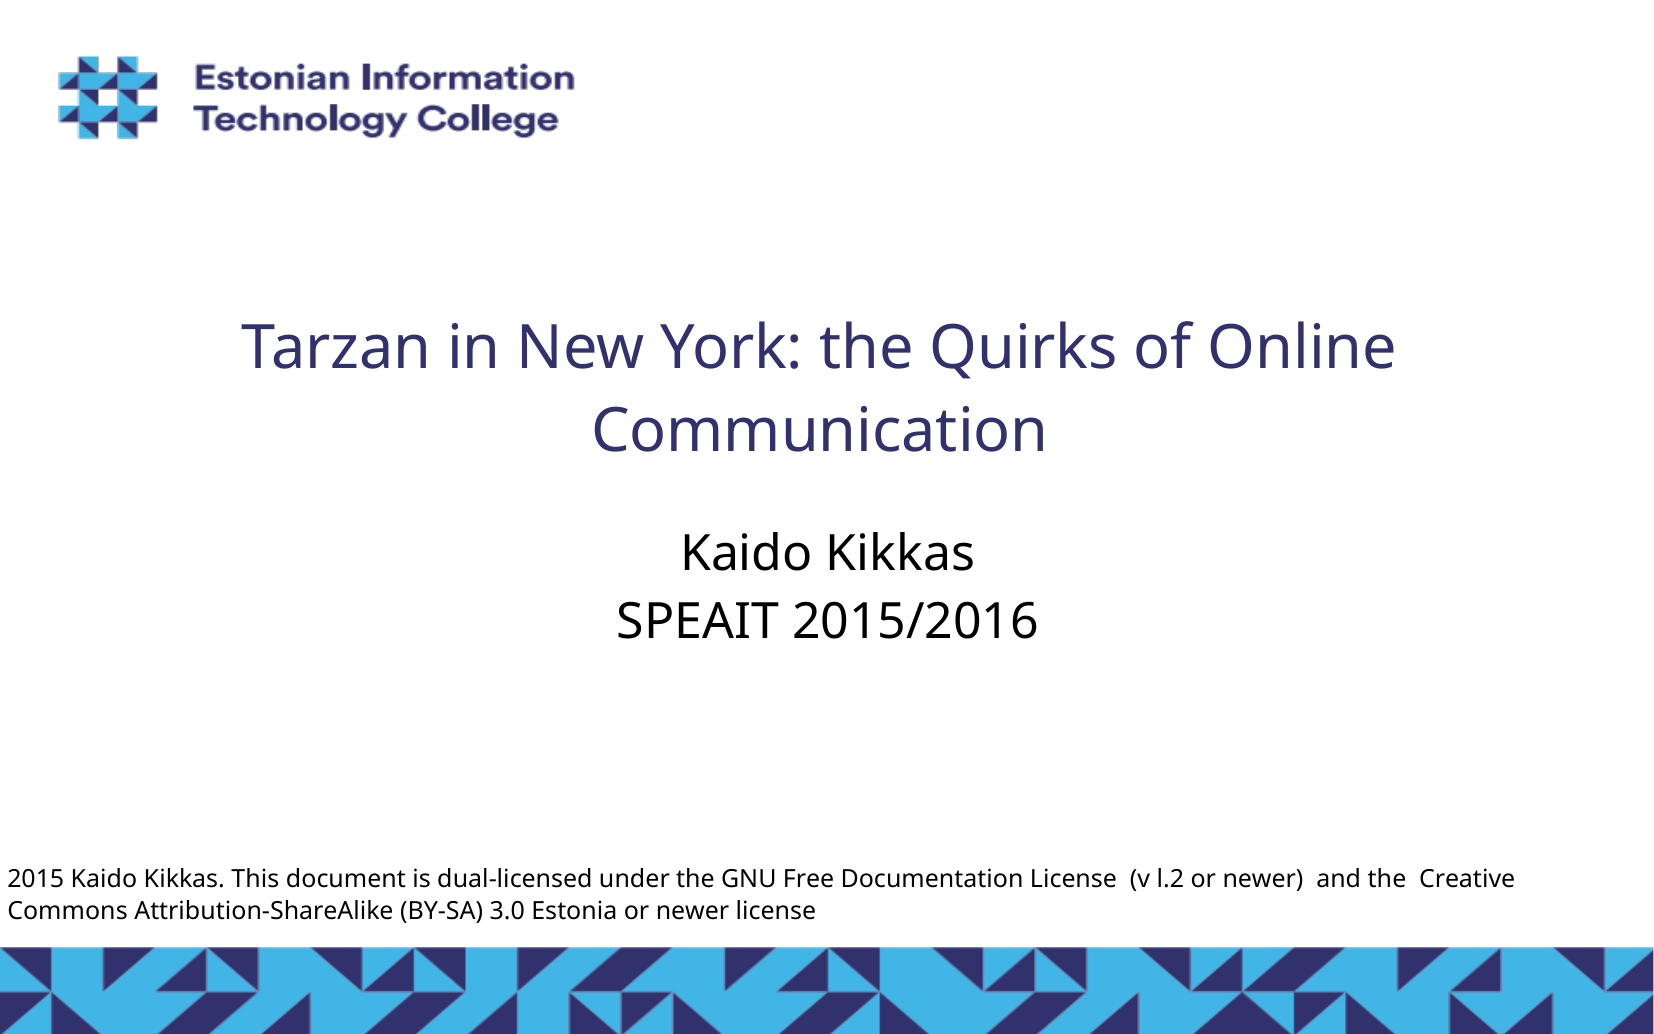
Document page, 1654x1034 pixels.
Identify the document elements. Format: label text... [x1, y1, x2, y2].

text_box 2015 Kaido Kikkas. This document is dual-licensed under the GNU Free Documentation License (v l.2 or newer) and the Creative Commons Attribution-ShareAlike (BY-SA) 3.0 Estonia or newer license [7, 862, 1595, 942]
title Tarzan in New York: the Quirks of Online Communication [163, 264, 1477, 508]
text_box Kaido Kikkas SPEAIT 2015/2016 [259, 518, 1396, 652]
